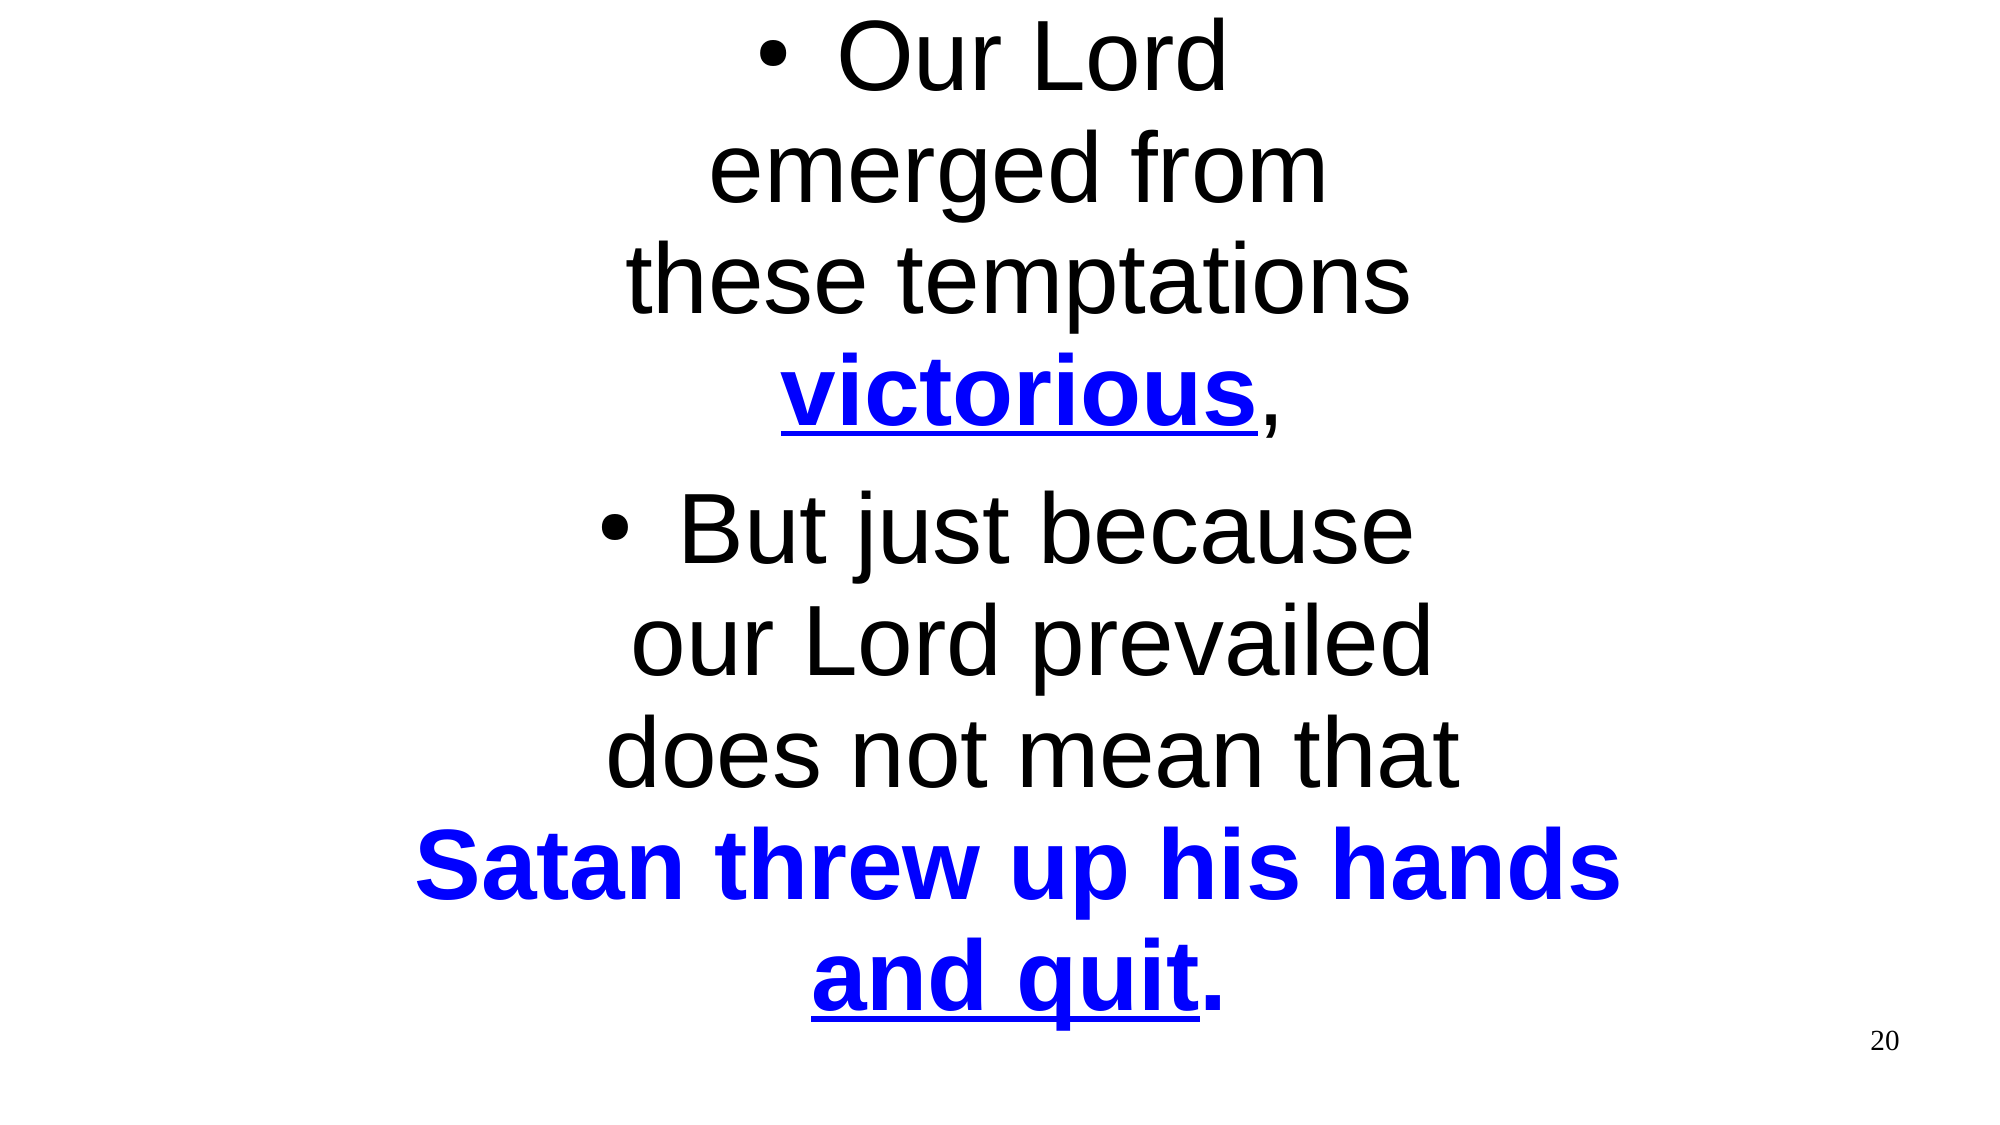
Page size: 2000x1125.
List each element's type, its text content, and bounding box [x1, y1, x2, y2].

list Our Lord emerged from these temptations victorious, But just because our Lord prevailed does not mean that Satan threw up his hands and quit. [0, 0, 1996, 1123]
